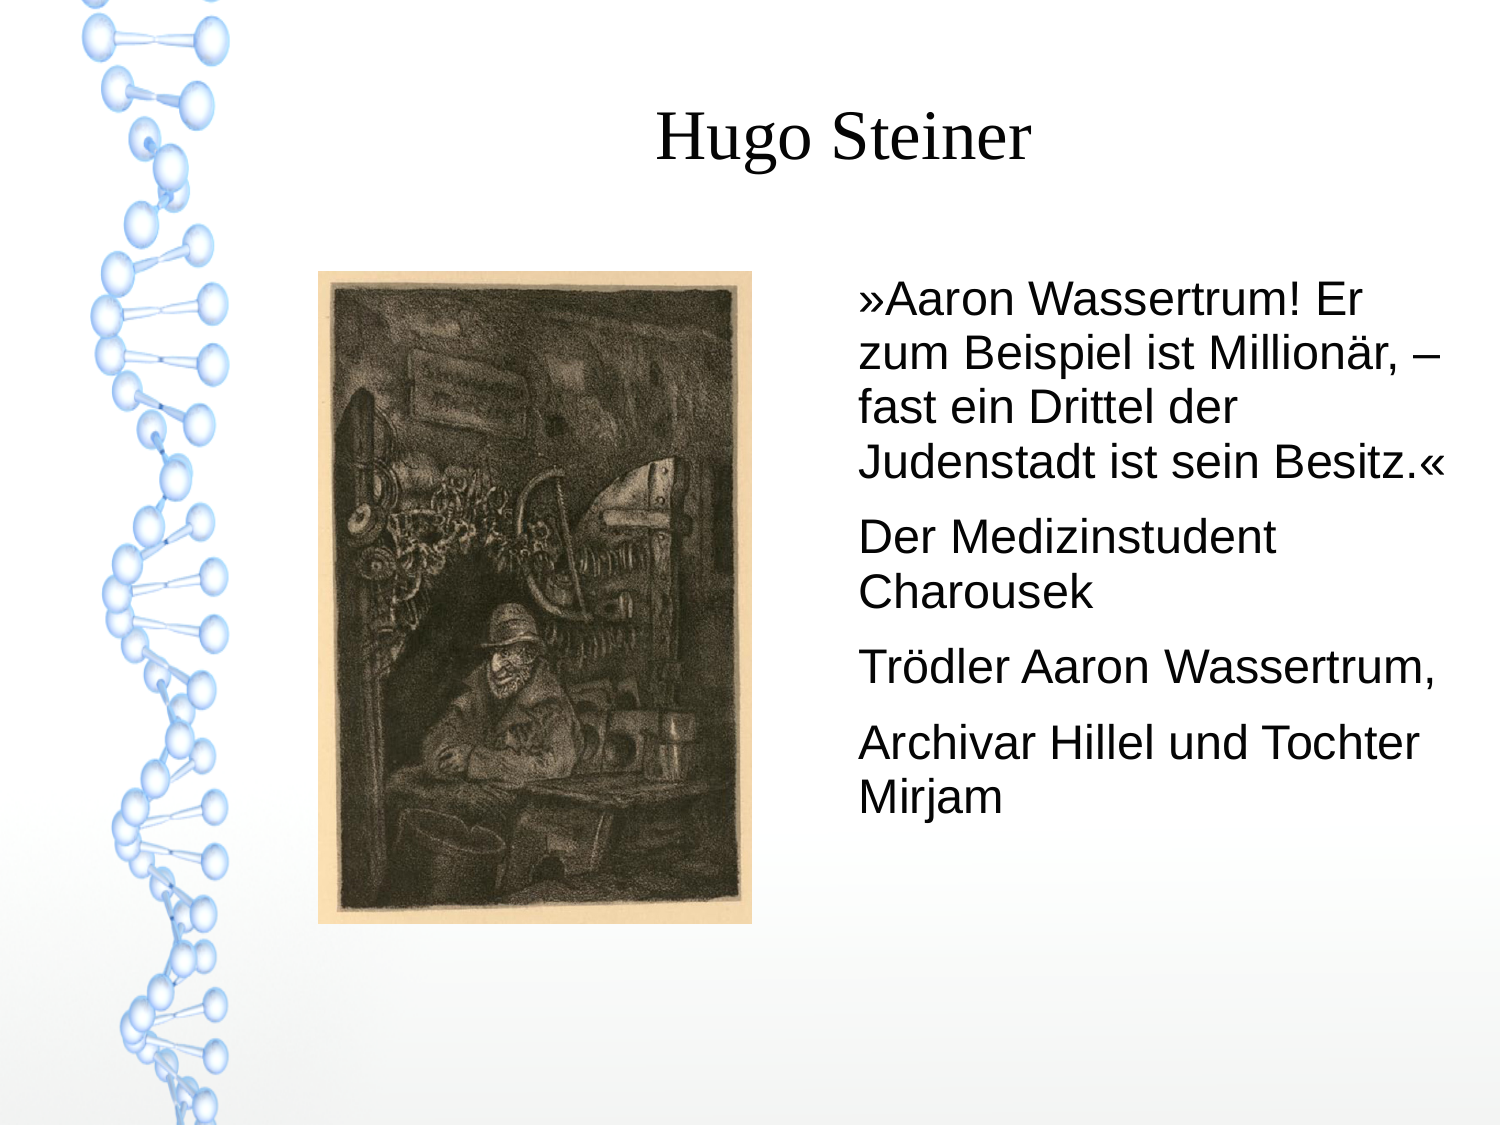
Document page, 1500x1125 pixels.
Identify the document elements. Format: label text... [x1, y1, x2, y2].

title Hugo Steiner [241, 42, 1447, 229]
picture [0, 0, 1500, 1125]
list »Aaron Wassertrum! Er zum Beispiel ist Millionär, – fast ein Drittel der Judenstadt ist sein Besitz.« Der Medizinstudent Charousek Trödler Aaron Wassertrum, Archivar Hillel und Tochter Mirjam [858, 271, 1447, 924]
